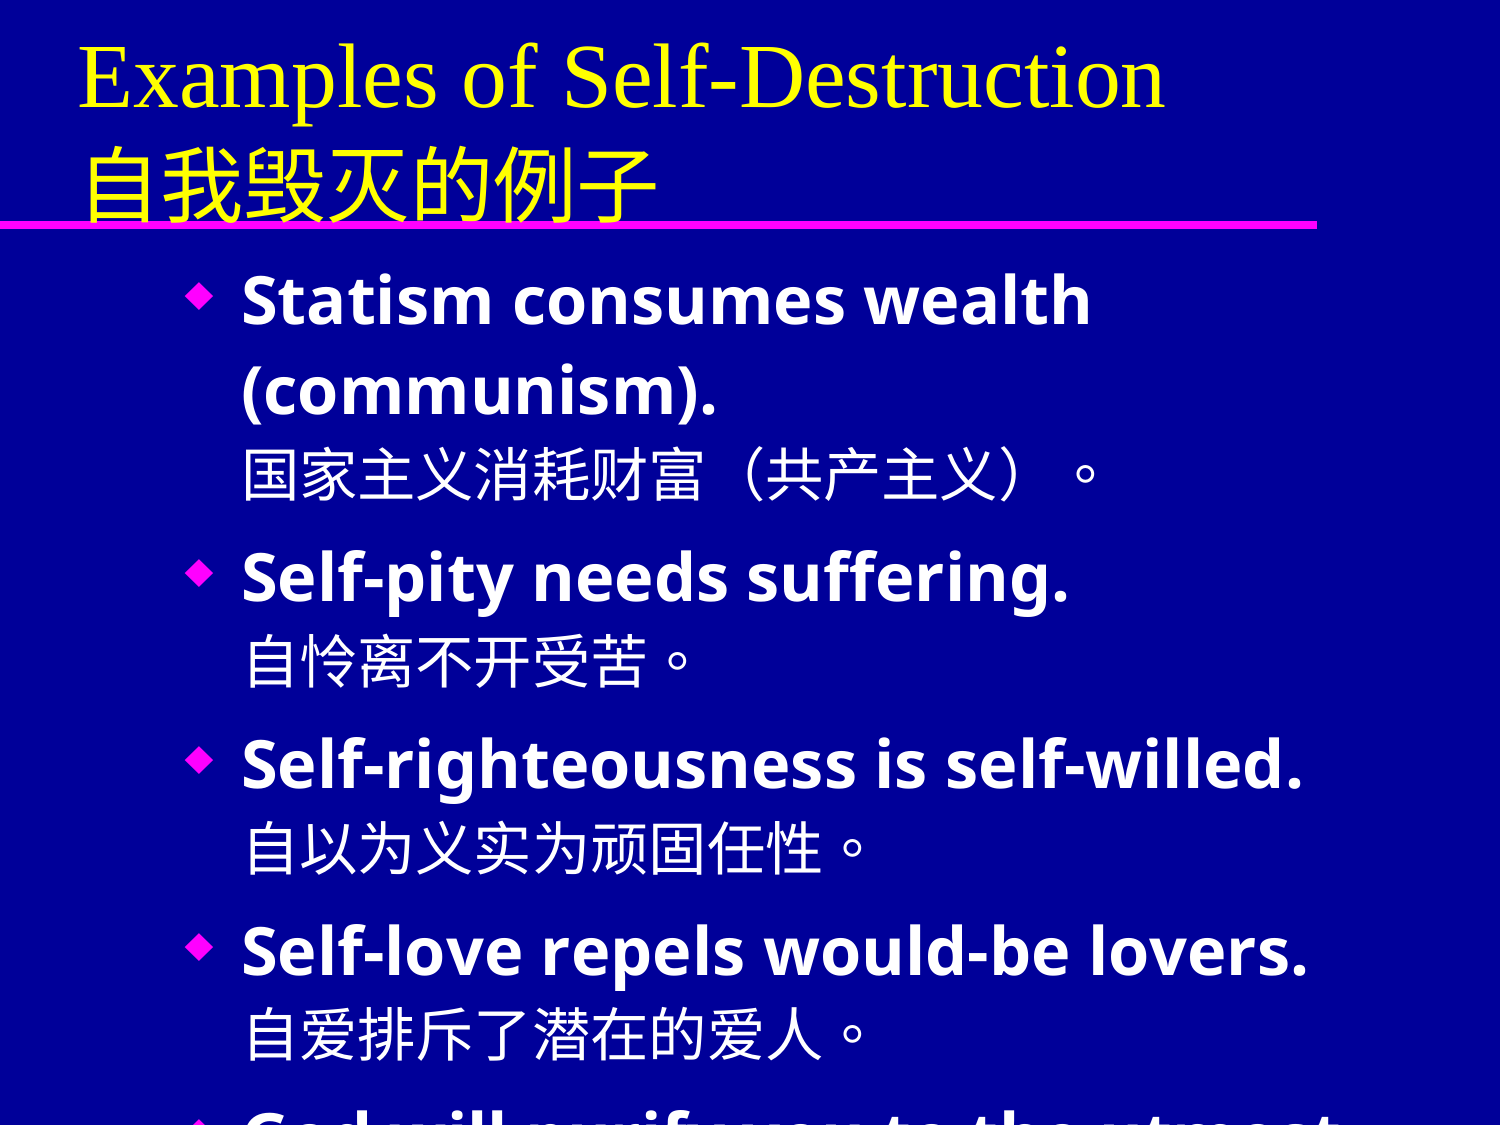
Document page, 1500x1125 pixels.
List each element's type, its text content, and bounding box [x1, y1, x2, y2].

title Examples of Self-Destruction 自我毁灭的例子 [62, 3, 1488, 249]
list Statism consumes wealth (communism). 国家主义消耗财富（共产主义）。 Self-pity needs suffering. 自怜离不开受苦。 Self-righteousness is self-willed. 自以为义实为顽固任性。 Self-love repels would-be lovers. 自爱排斥了潜在的爱人。 God will purify you to the utmost. 神会将你全然洁净。 [169, 245, 1438, 1098]
